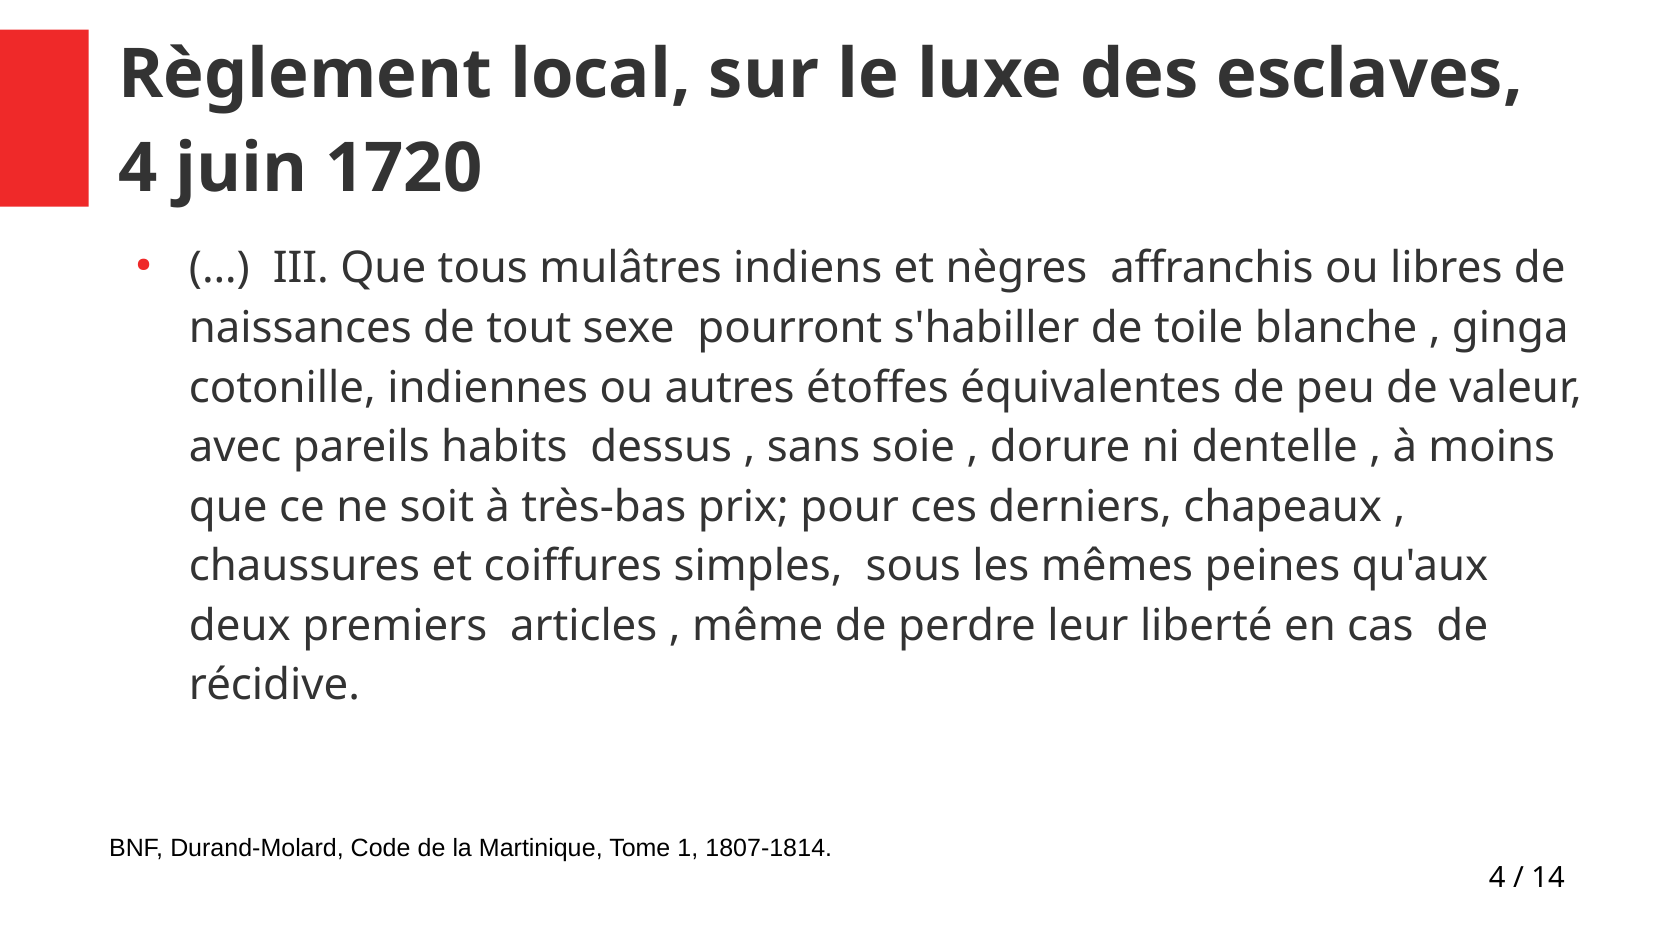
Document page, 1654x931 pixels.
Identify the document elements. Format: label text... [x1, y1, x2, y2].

text_box BNF, Durand-Molard, Code de la Martinique, Tome 1, 1807-1814. [94, 826, 1483, 898]
title Règlement local, sur le luxe des esclaves, 4 juin 1720 [118, 24, 1595, 212]
list (…) III. Que tous mulâtres indiens et nègres affranchis ou libres de naissances de tout sexe pourront s'habiller de toile blanche , ginga cotonille, indiennes ou autres étoffes équivalentes de peu de valeur, avec pareils habits dessus , sans soie , dorure ni dentelle , à moins que ce ne soit à très-bas prix; pour ces derniers, chapeaux , chaussures et coiffures simples, sous les mêmes peines qu'aux deux premiers articles , même de perdre leur liberté en cas de récidive. [118, 236, 1595, 798]
